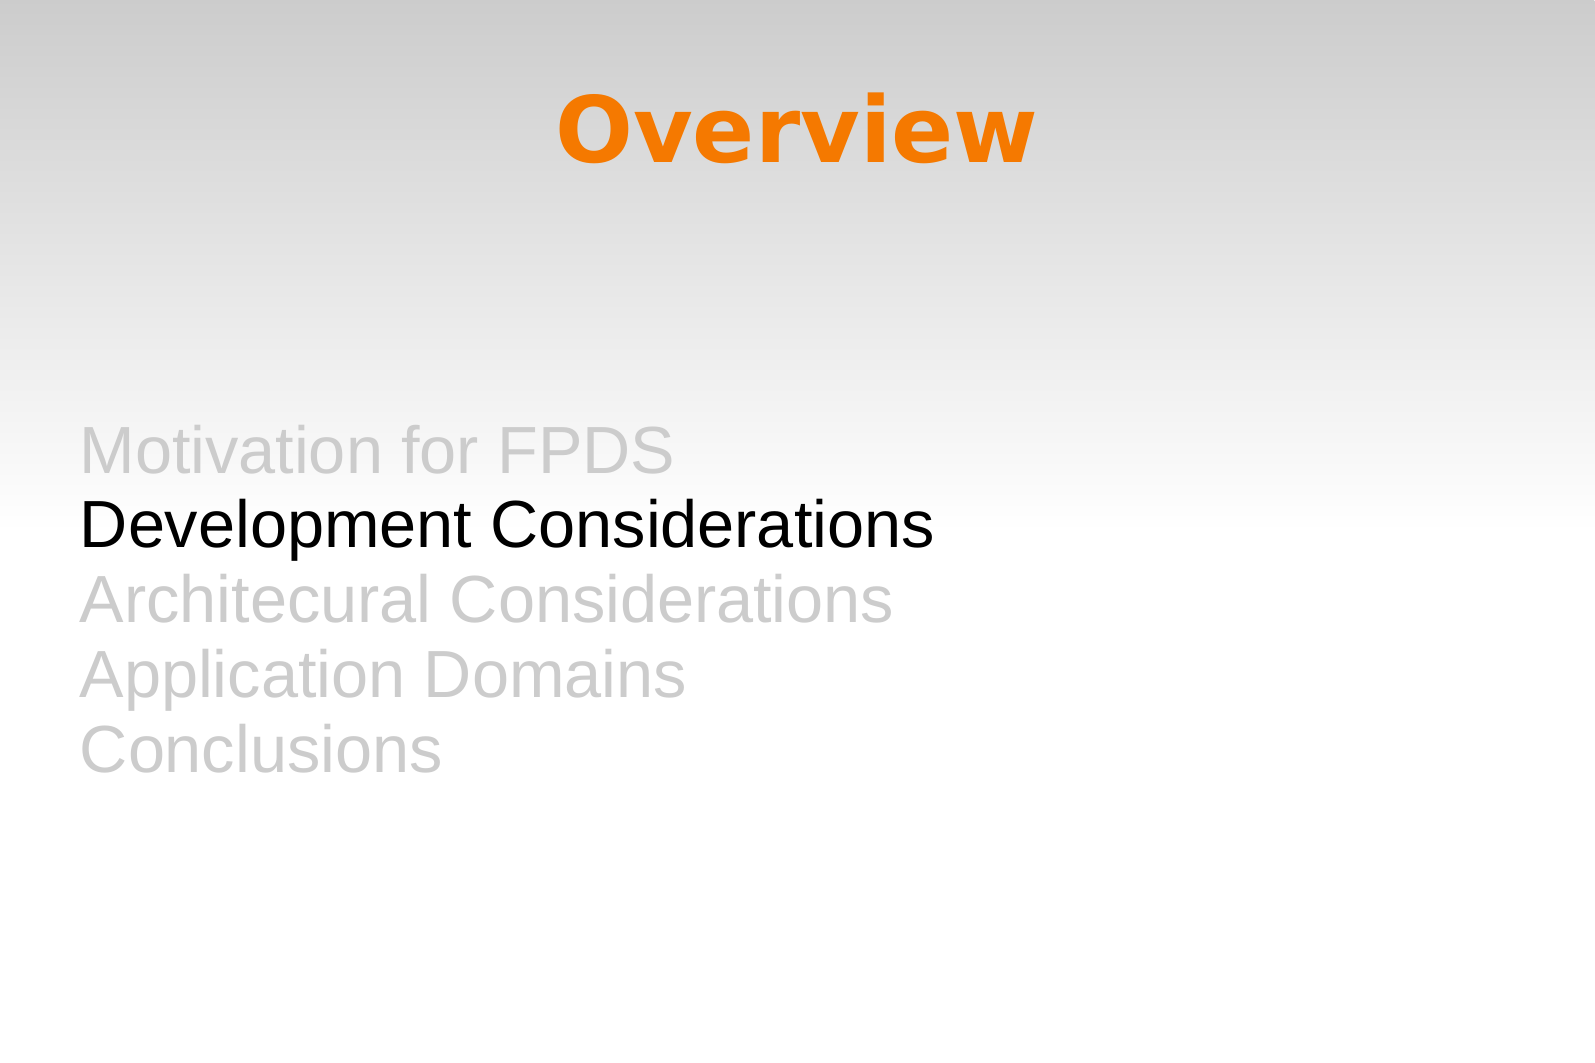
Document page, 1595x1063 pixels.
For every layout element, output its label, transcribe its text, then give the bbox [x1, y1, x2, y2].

title Overview [79, 49, 1515, 213]
subtitle Motivation for FPDS Development Considerations Architecural Considerations Application Domains Conclusions [79, 256, 1515, 943]
